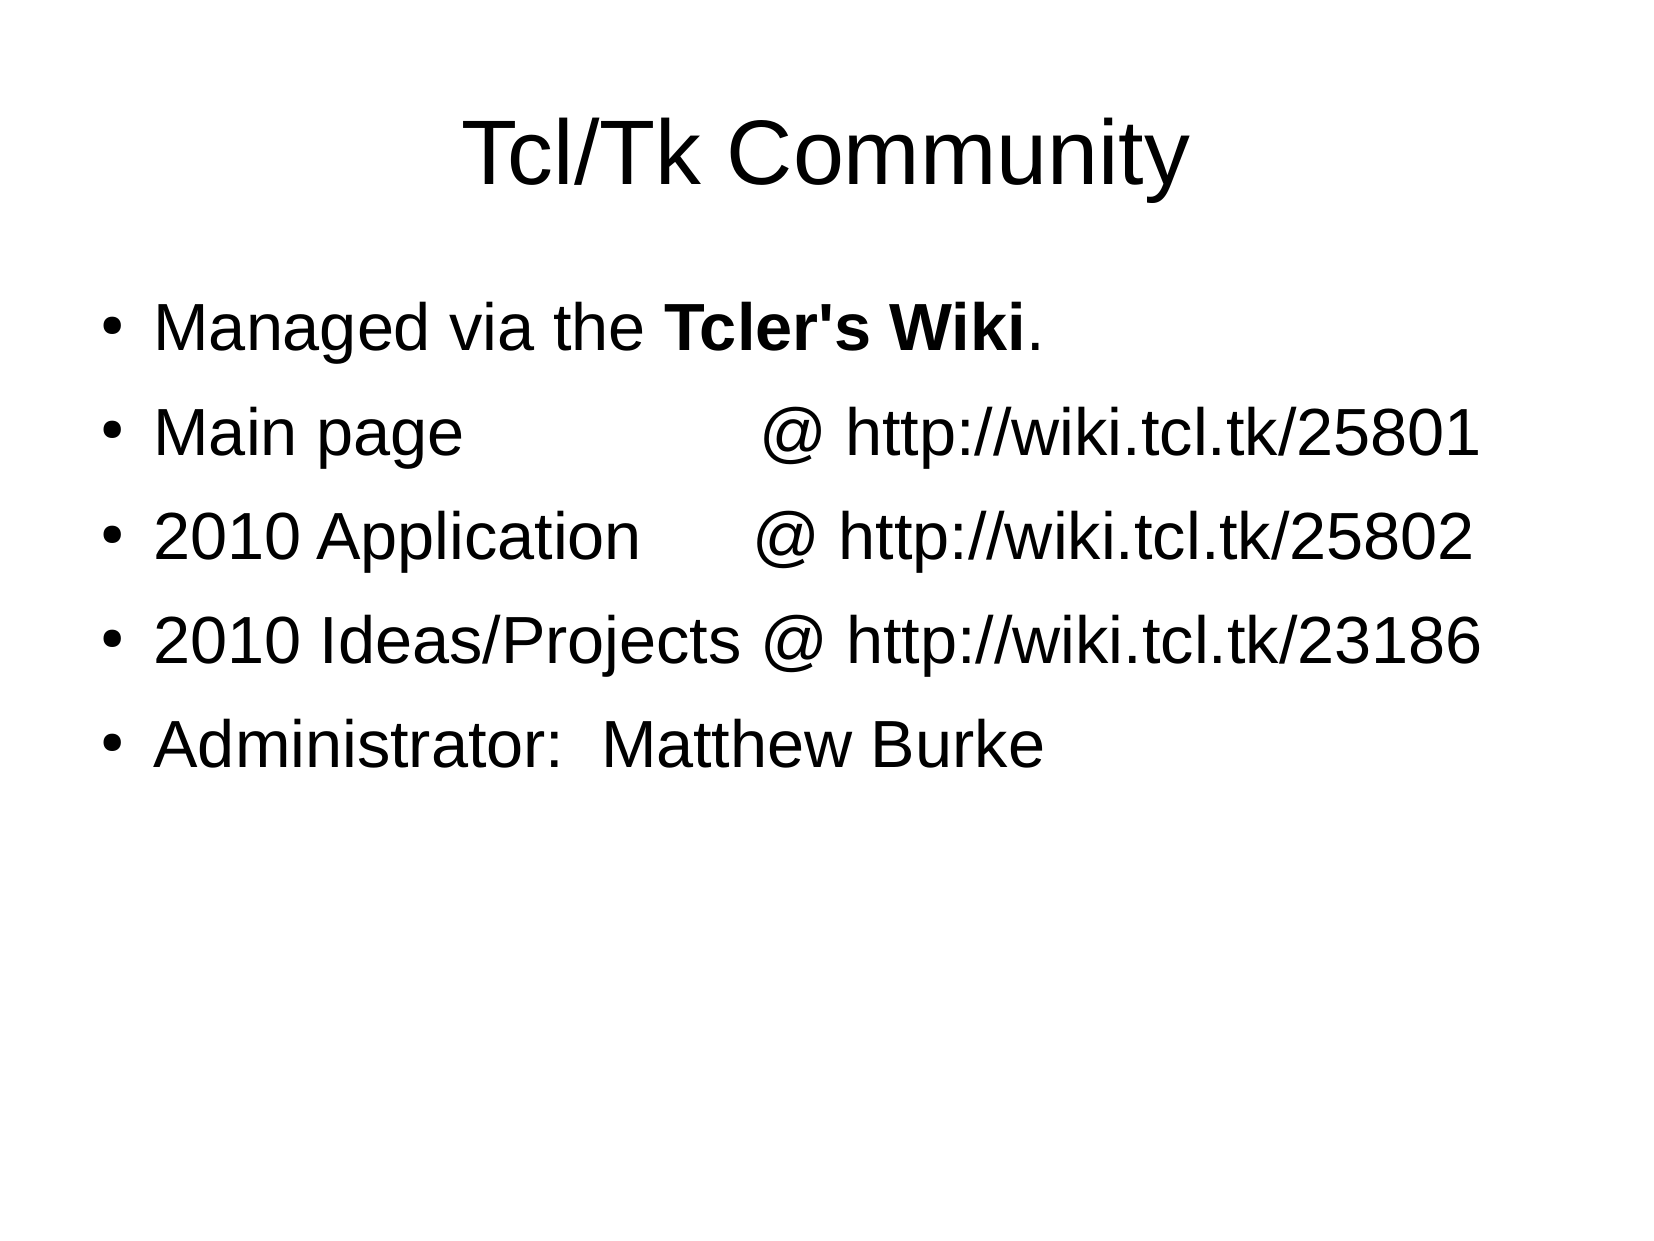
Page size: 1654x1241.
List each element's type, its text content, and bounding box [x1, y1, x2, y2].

title Tcl/Tk Community [82, 56, 1571, 250]
list Managed via the Tcler's Wiki. Main page @ http://wiki.tcl.tk/25801 2010 Application @ http://wiki.tcl.tk/25802 2010 Ideas/Projects @ http://wiki.tcl.tk/23186 Administrator: Matthew Burke [82, 290, 1571, 1094]
